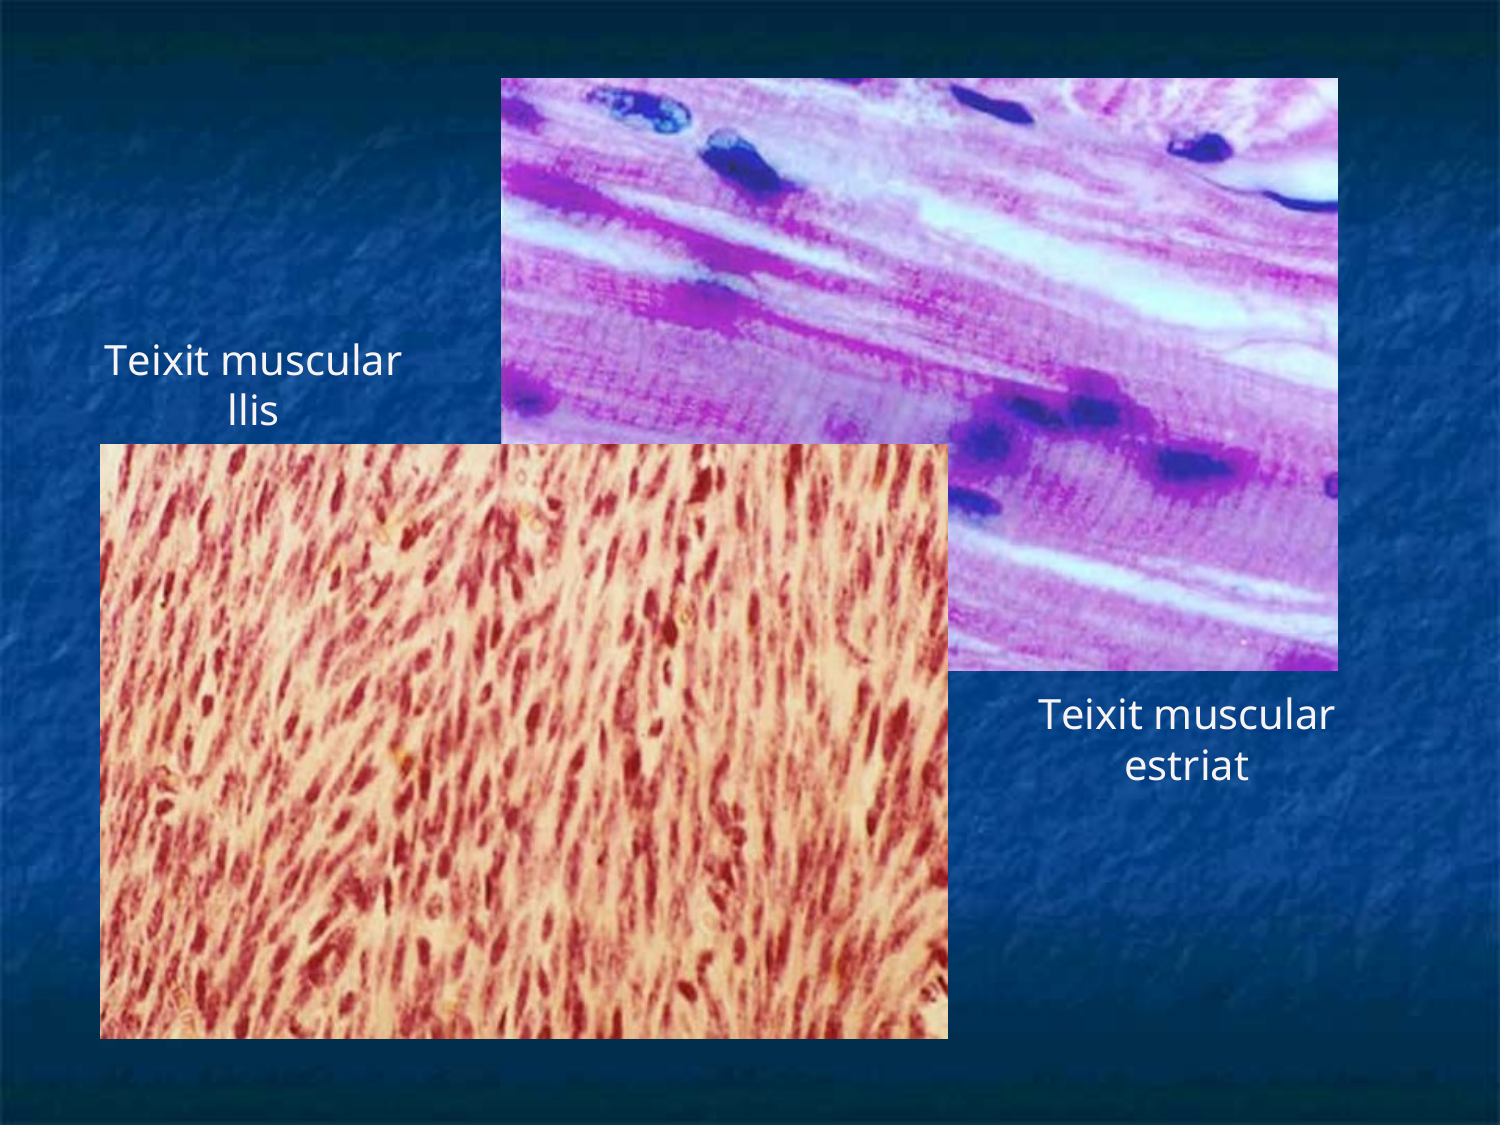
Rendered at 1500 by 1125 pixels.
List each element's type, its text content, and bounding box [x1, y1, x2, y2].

picture [0, 0, 1500, 1125]
text_box Teixit muscular estriat [998, 680, 1377, 797]
text_box Teixit muscular llis [64, 326, 443, 442]
